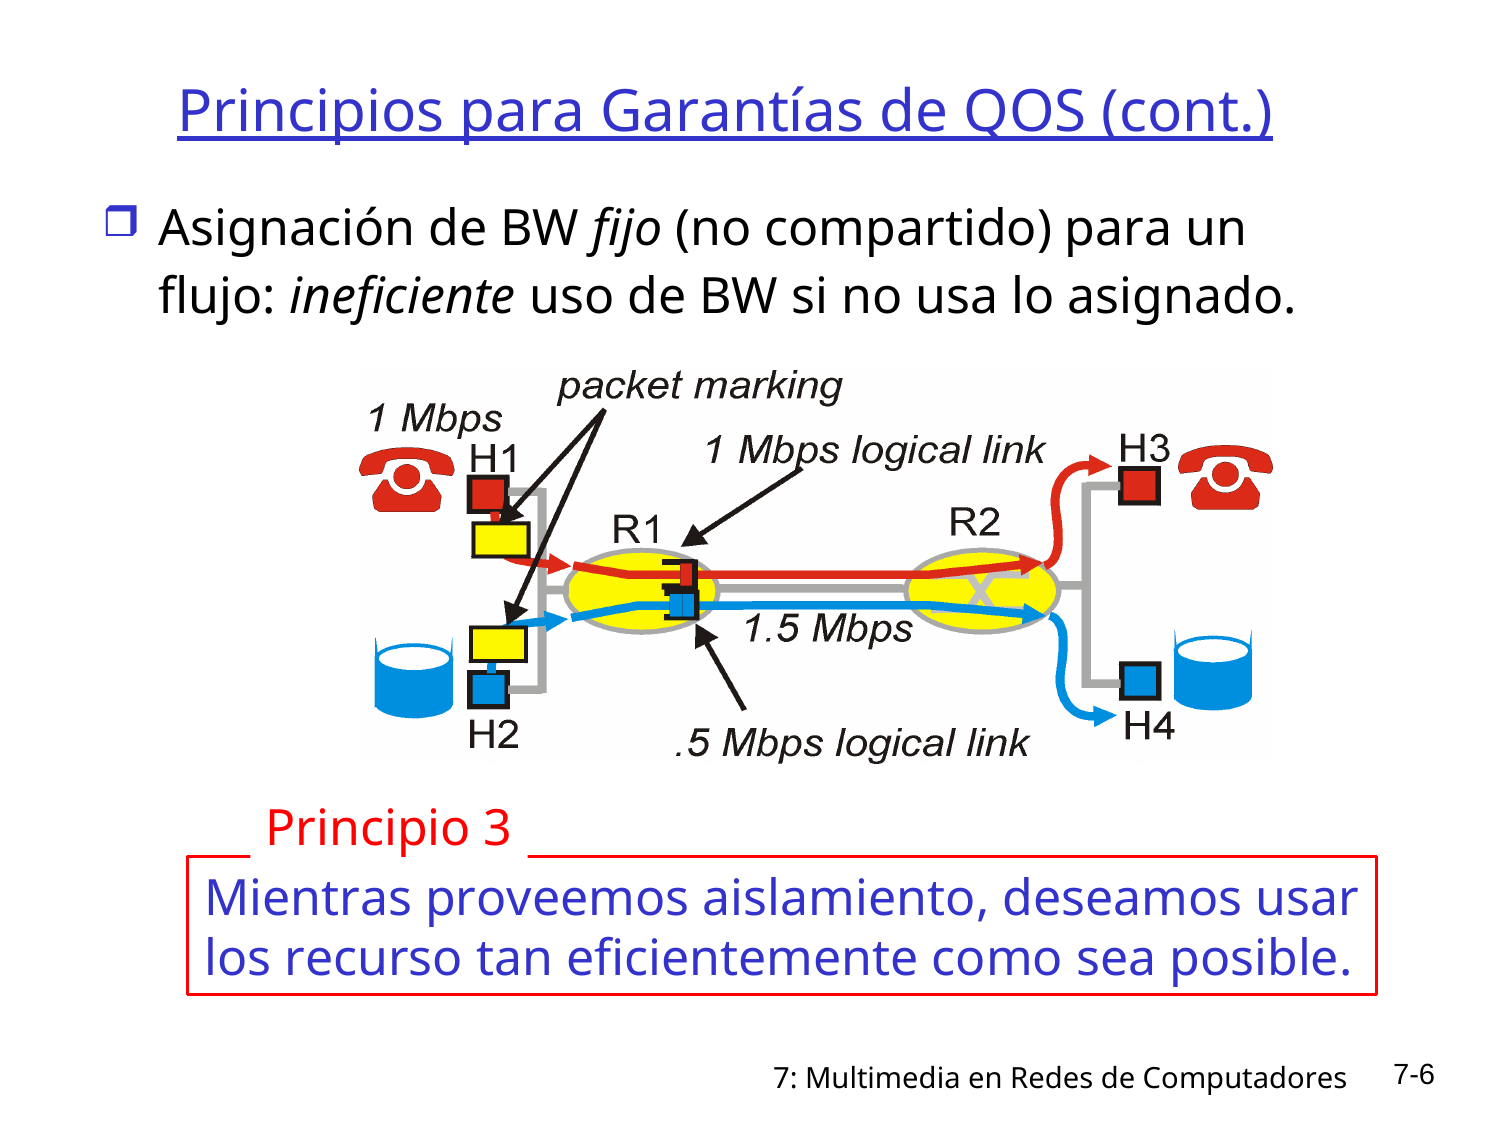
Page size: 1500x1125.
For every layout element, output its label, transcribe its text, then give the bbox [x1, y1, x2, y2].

text_box Principio 3 [250, 787, 528, 863]
list Asignación de BW fijo (no compartido) para un flujo: ineficiente uso de BW si no usa lo asignado. [87, 184, 1363, 384]
title Principios para Garantías de QOS (cont.) [87, 37, 1363, 181]
picture [359, 370, 1273, 764]
text_box Mientras proveemos aislamiento, deseamos usar los recurso tan eficientemente como sea posible. [187, 856, 1377, 995]
